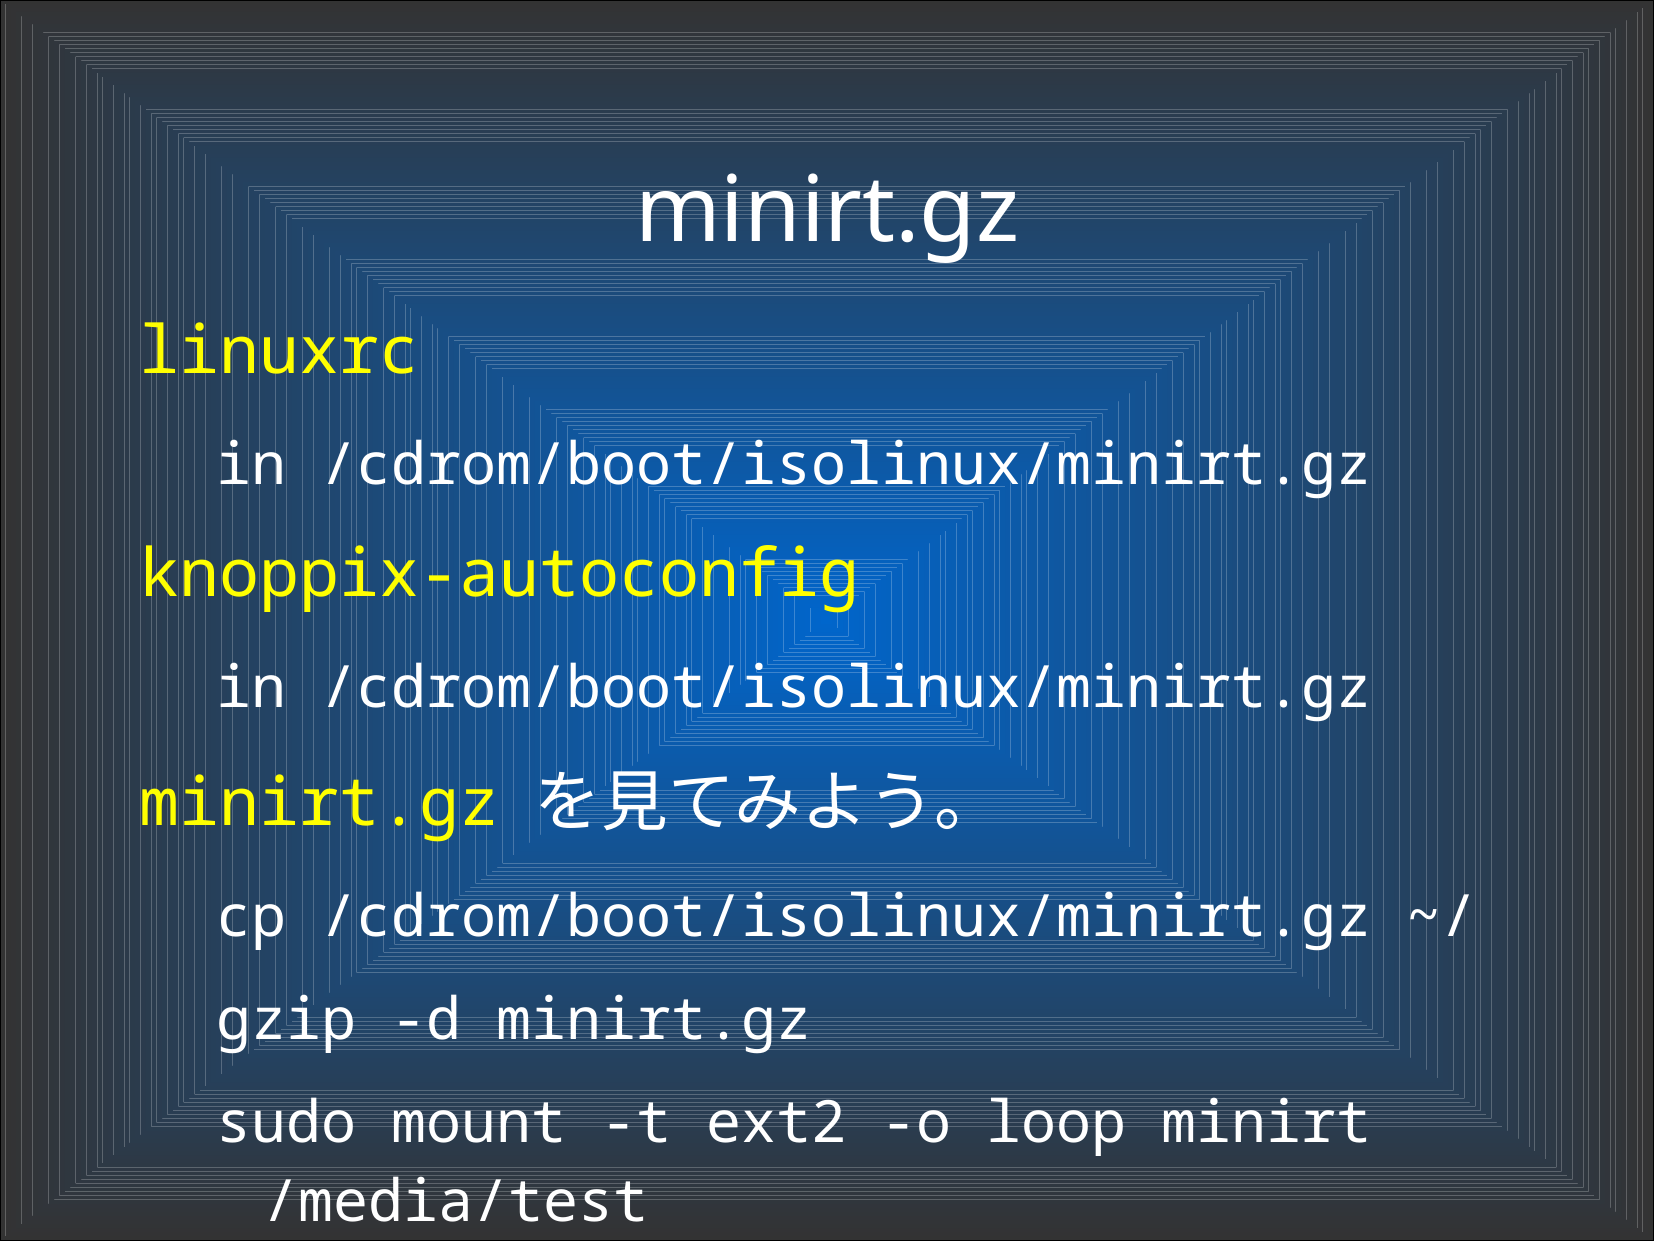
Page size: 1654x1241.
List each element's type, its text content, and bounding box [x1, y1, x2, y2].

list linuxrc in /cdrom/boot/isolinux/minirt.gz knoppix-autoconfig in /cdrom/boot/isolinux/minirt.gz minirt.gz を見てみよう。 cp /cdrom/boot/isolinux/minirt.gz ~/ gzip -d minirt.gz sudo mount -t ext2 -o loop minirt /media/test cd /media/test [121, 302, 1534, 1241]
title minirt.gz [121, 102, 1534, 302]
